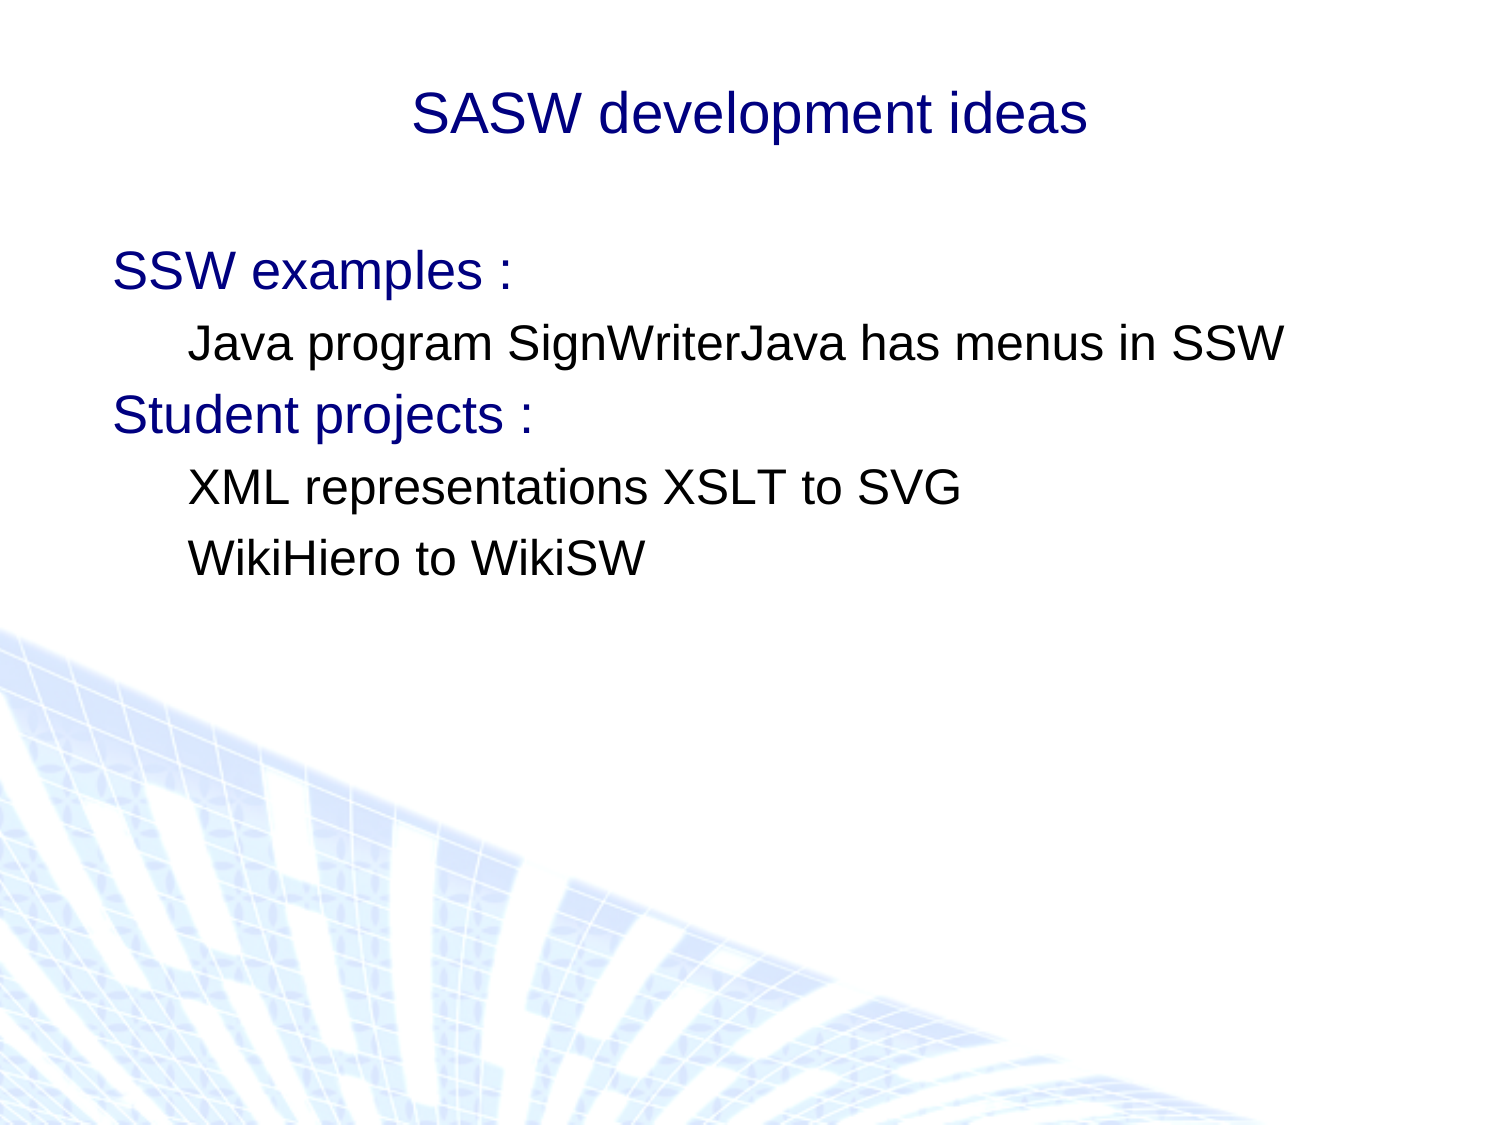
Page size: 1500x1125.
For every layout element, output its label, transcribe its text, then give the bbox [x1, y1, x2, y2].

title SASW development ideas [112, 19, 1388, 207]
list SSW examples : Java program SignWriterJava has menus in SSW Student projects : XML representations XSLT to SVG WikiHiero to WikiSW [112, 240, 1388, 1034]
picture [0, 600, 1306, 1125]
